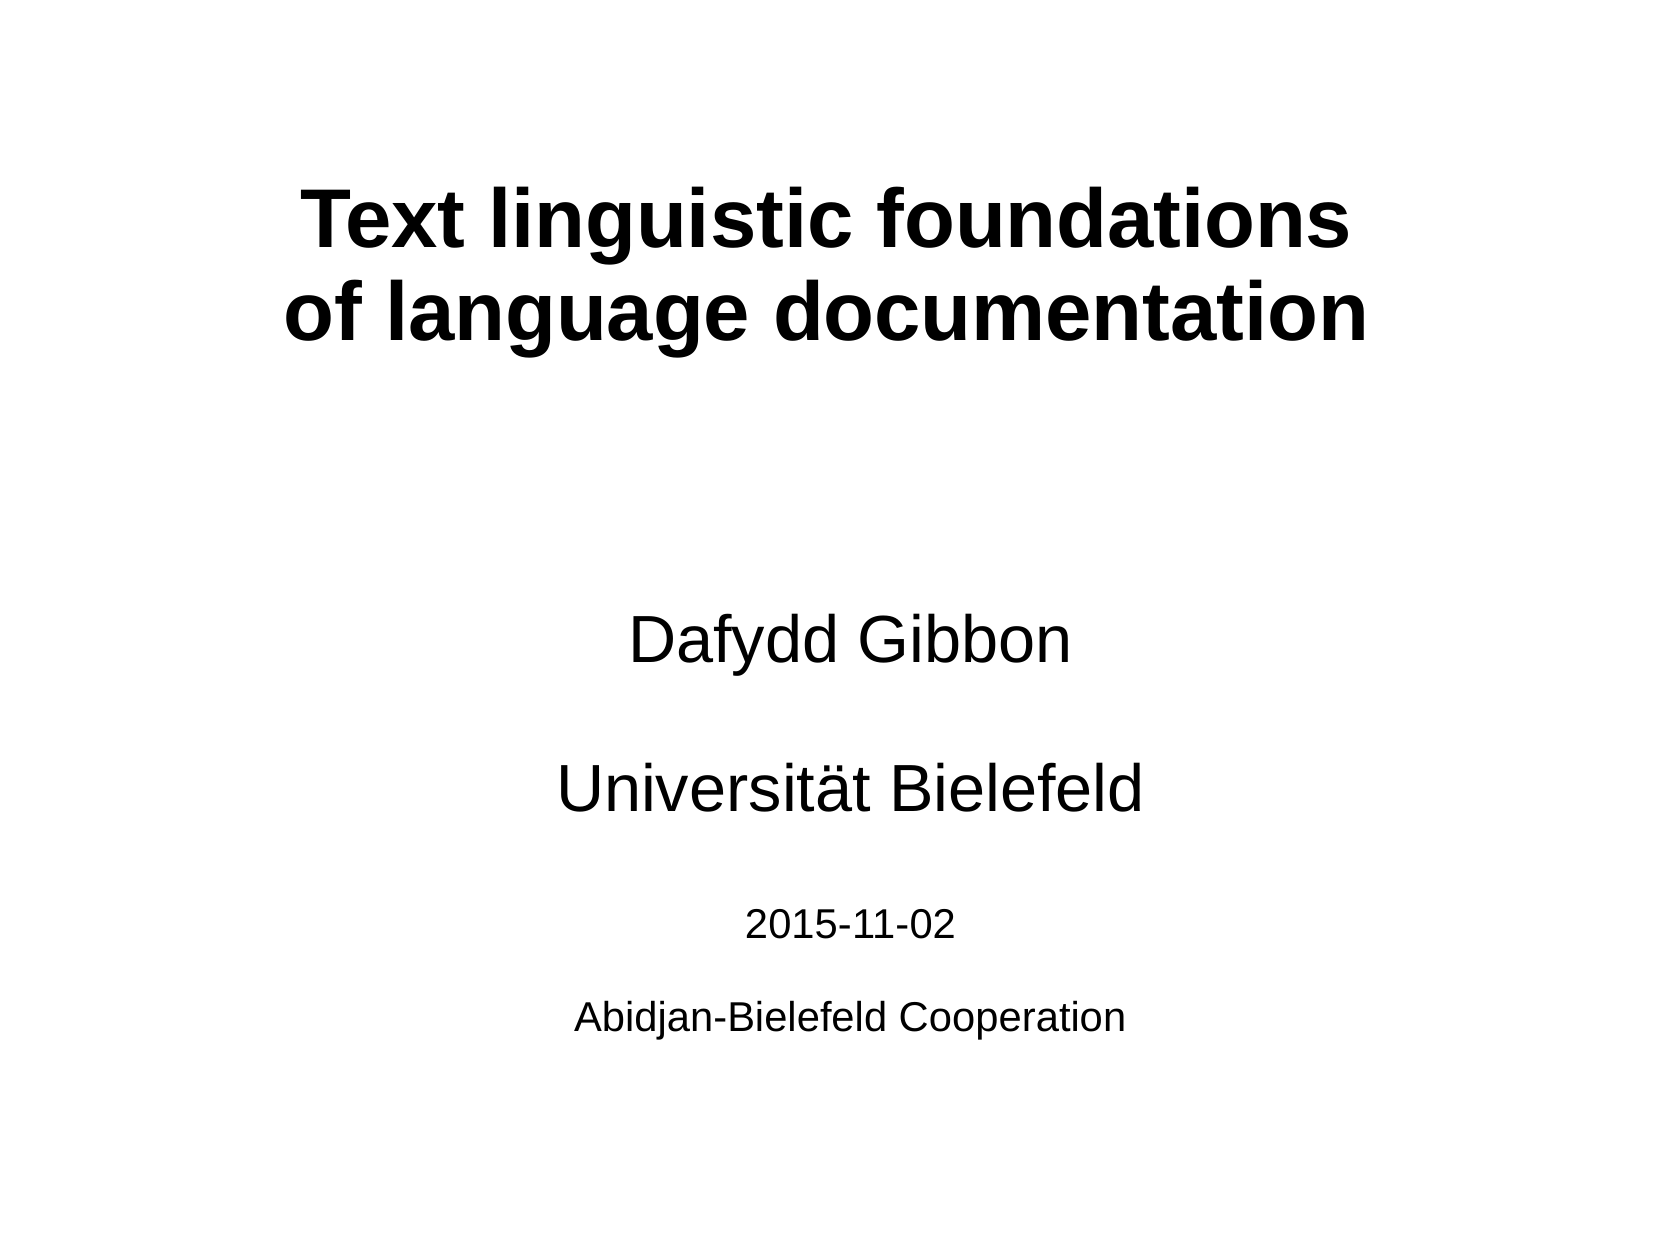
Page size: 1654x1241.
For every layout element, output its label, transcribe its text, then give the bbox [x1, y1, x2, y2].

subtitle Dafydd Gibbon Universität Bielefeld 2015-11-02 Abidjan-Bielefeld Cooperation [82, 537, 1619, 1105]
title Text linguistic foundations of language documentation [82, 161, 1571, 369]
